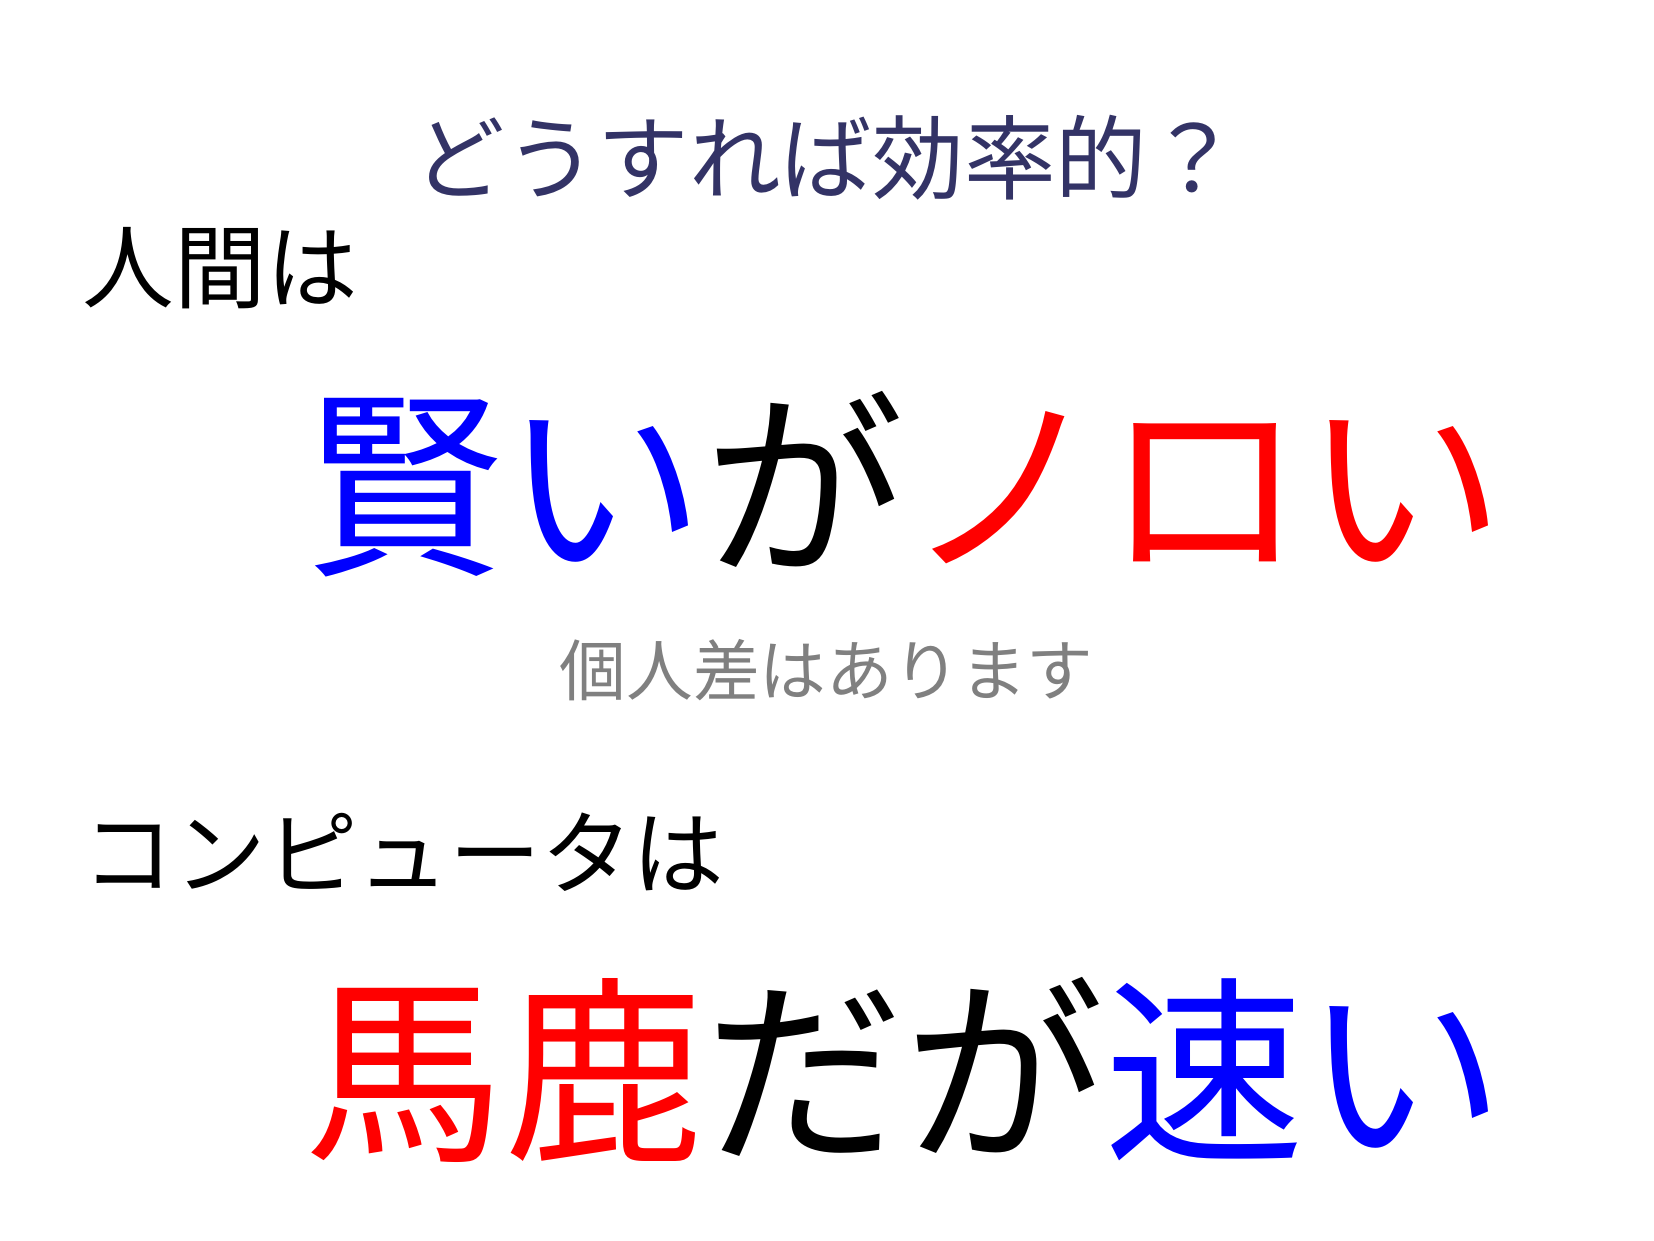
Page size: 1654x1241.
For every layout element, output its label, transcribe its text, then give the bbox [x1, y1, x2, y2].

subtitle 人間は 賢いがノロい 個人差はあります コンピュータは 馬鹿だが速い [82, 297, 1571, 1102]
title どうすれば効率的？ [82, 49, 1571, 257]
